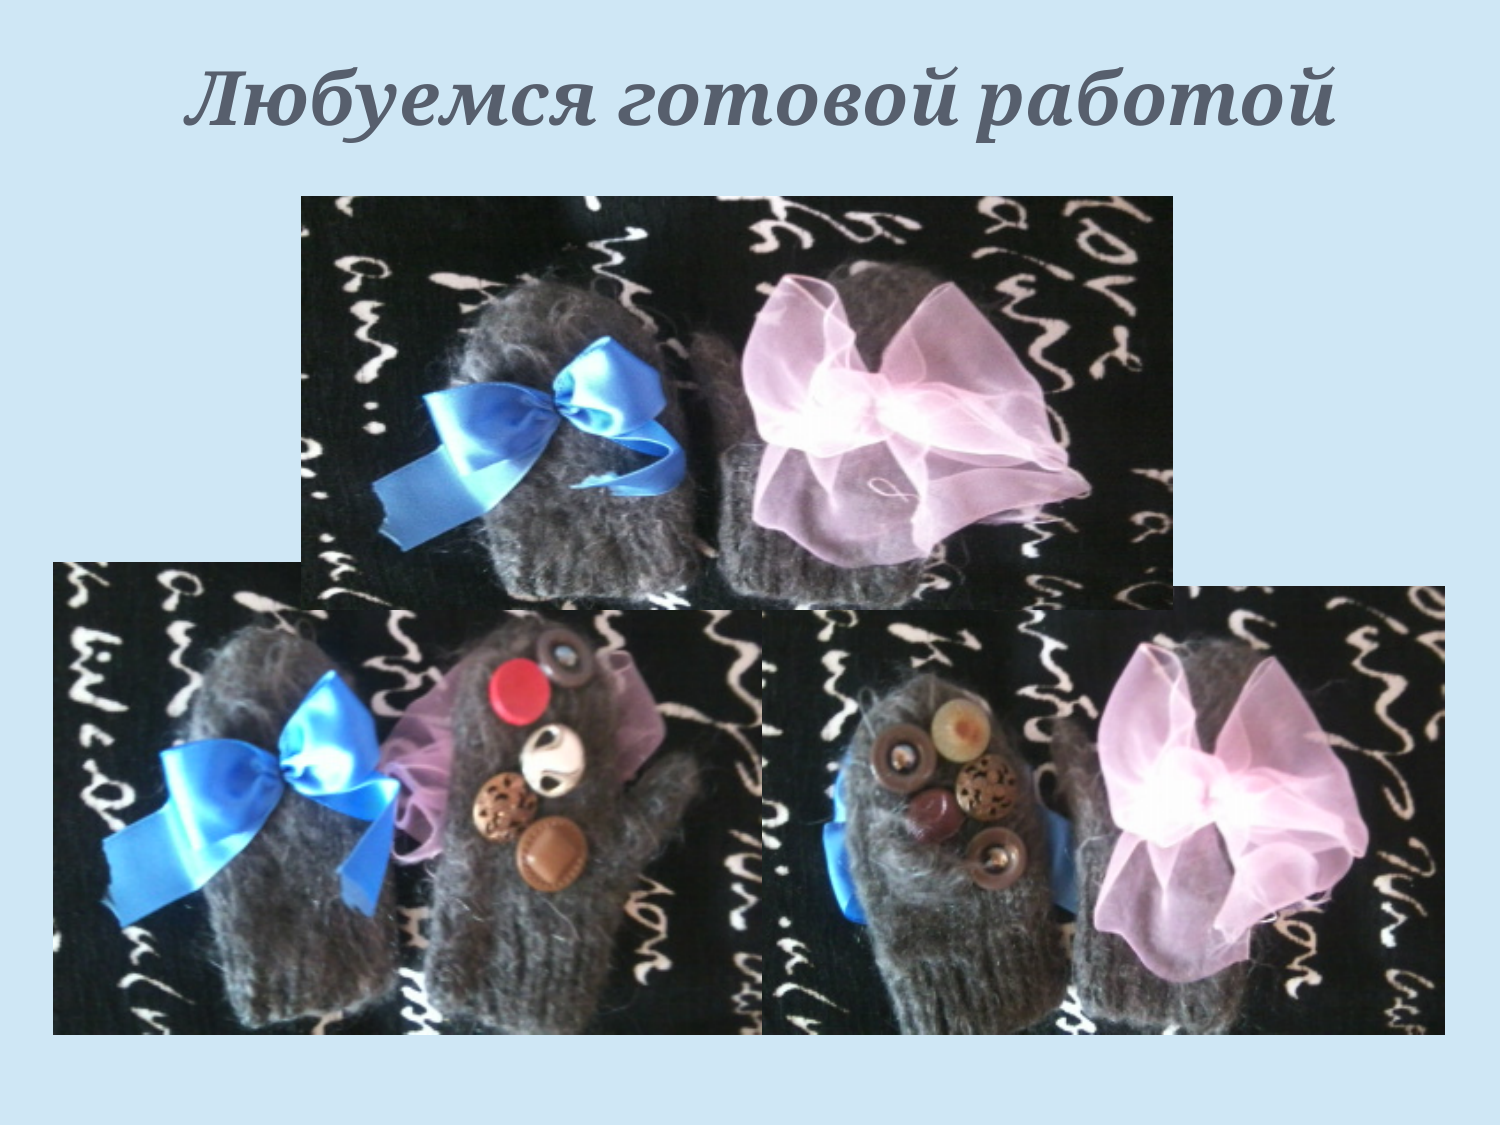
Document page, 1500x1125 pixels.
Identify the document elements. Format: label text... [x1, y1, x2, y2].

title Любуемся готовой работой [50, 42, 1475, 197]
picture [53, 196, 1445, 1035]
